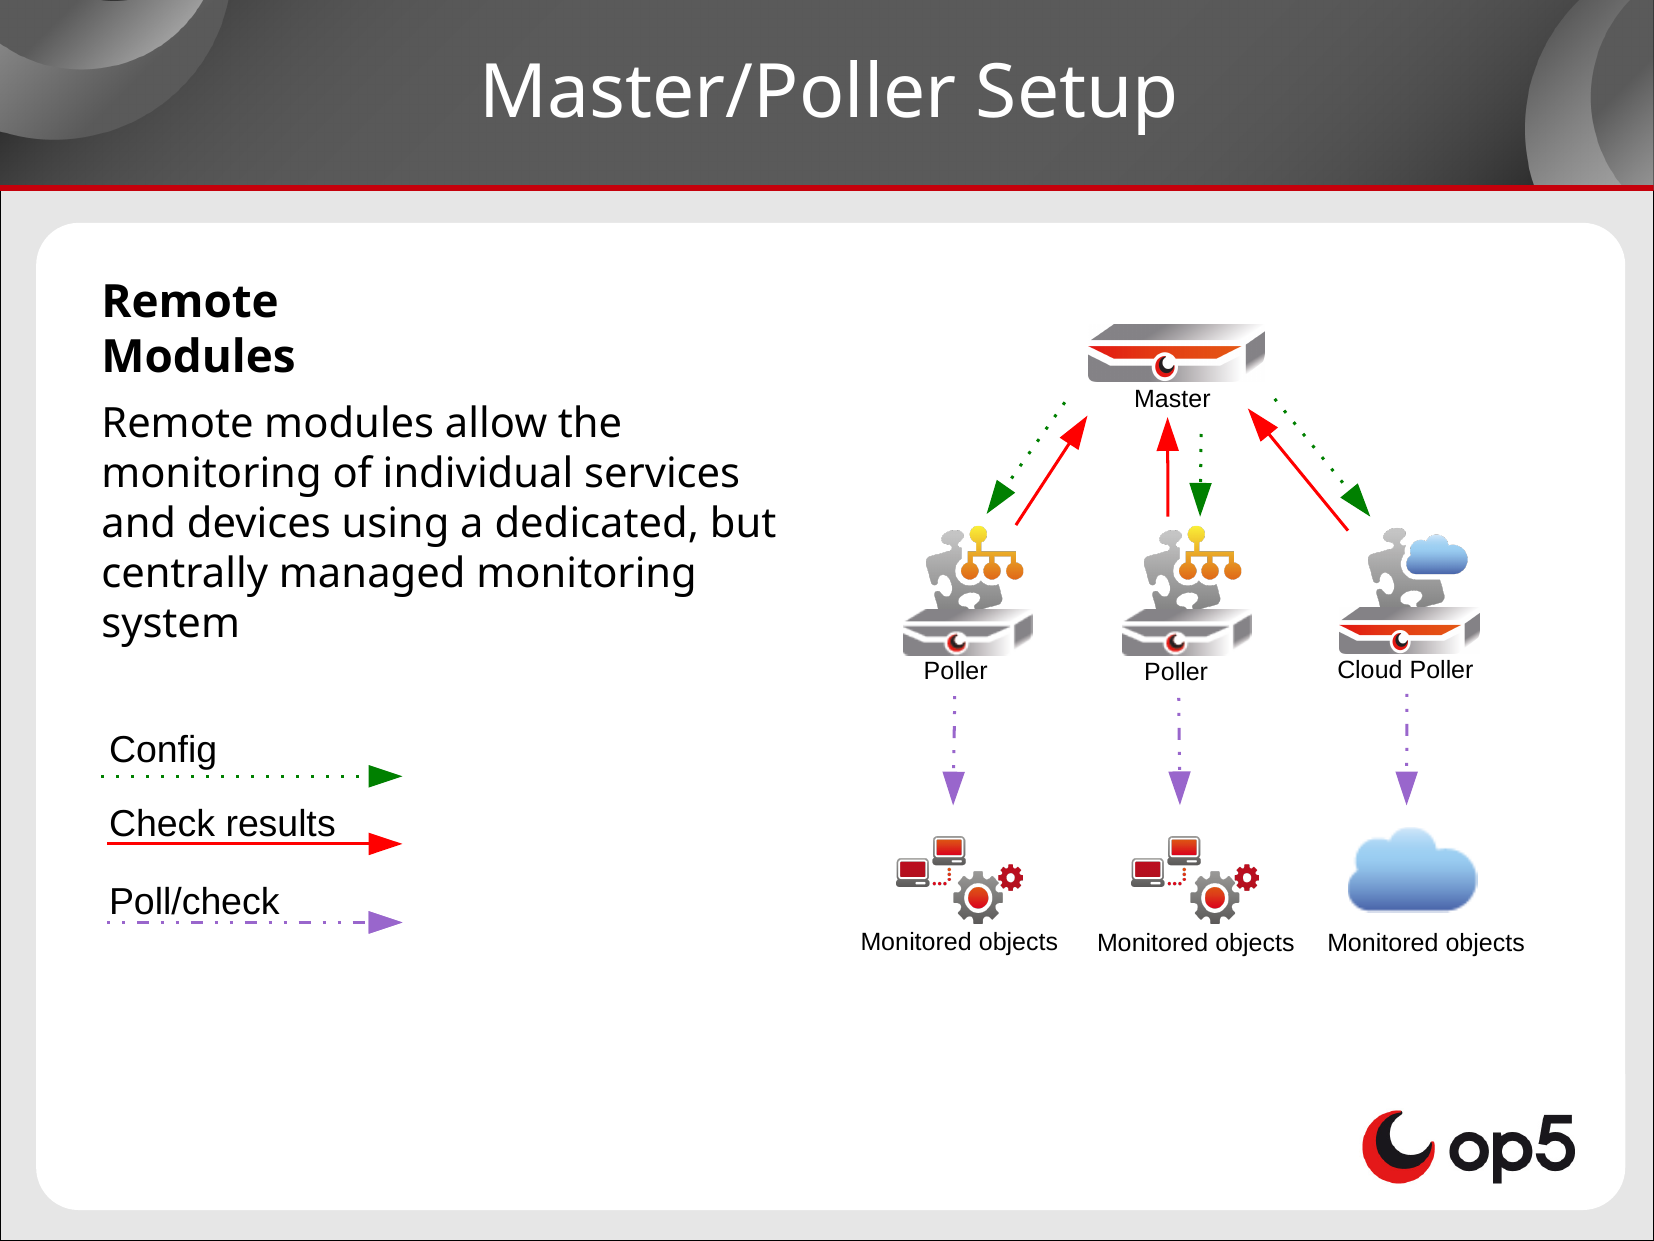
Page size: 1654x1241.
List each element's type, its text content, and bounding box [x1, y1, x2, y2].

text_box Poll/check [94, 873, 325, 982]
text_box Monitored objects [1082, 920, 1312, 964]
text_box Monitored objects [845, 920, 1078, 964]
picture [1339, 513, 1480, 654]
picture [1131, 836, 1259, 920]
title Master/Poller Setup [88, 0, 1571, 175]
text_box Poller [1129, 656, 1228, 694]
picture [1350, 1103, 1587, 1191]
text_box Remote Modules [86, 264, 473, 390]
picture [1122, 515, 1252, 656]
picture [1348, 827, 1478, 913]
picture [1088, 324, 1265, 382]
text_box Remote modules allow the monitoring of individual services and devices using a dedicated, but centrally managed monitoring system [86, 387, 796, 653]
text_box Poller [908, 649, 1004, 693]
text_box Cloud Poller [1322, 648, 1495, 692]
picture [896, 836, 1023, 924]
text_box Config [94, 721, 331, 788]
text_box Master [1119, 382, 1237, 421]
text_box Monitored objects [1312, 920, 1544, 964]
picture [0, 0, 1654, 185]
text_box Check results [94, 794, 449, 861]
picture [903, 515, 1033, 656]
